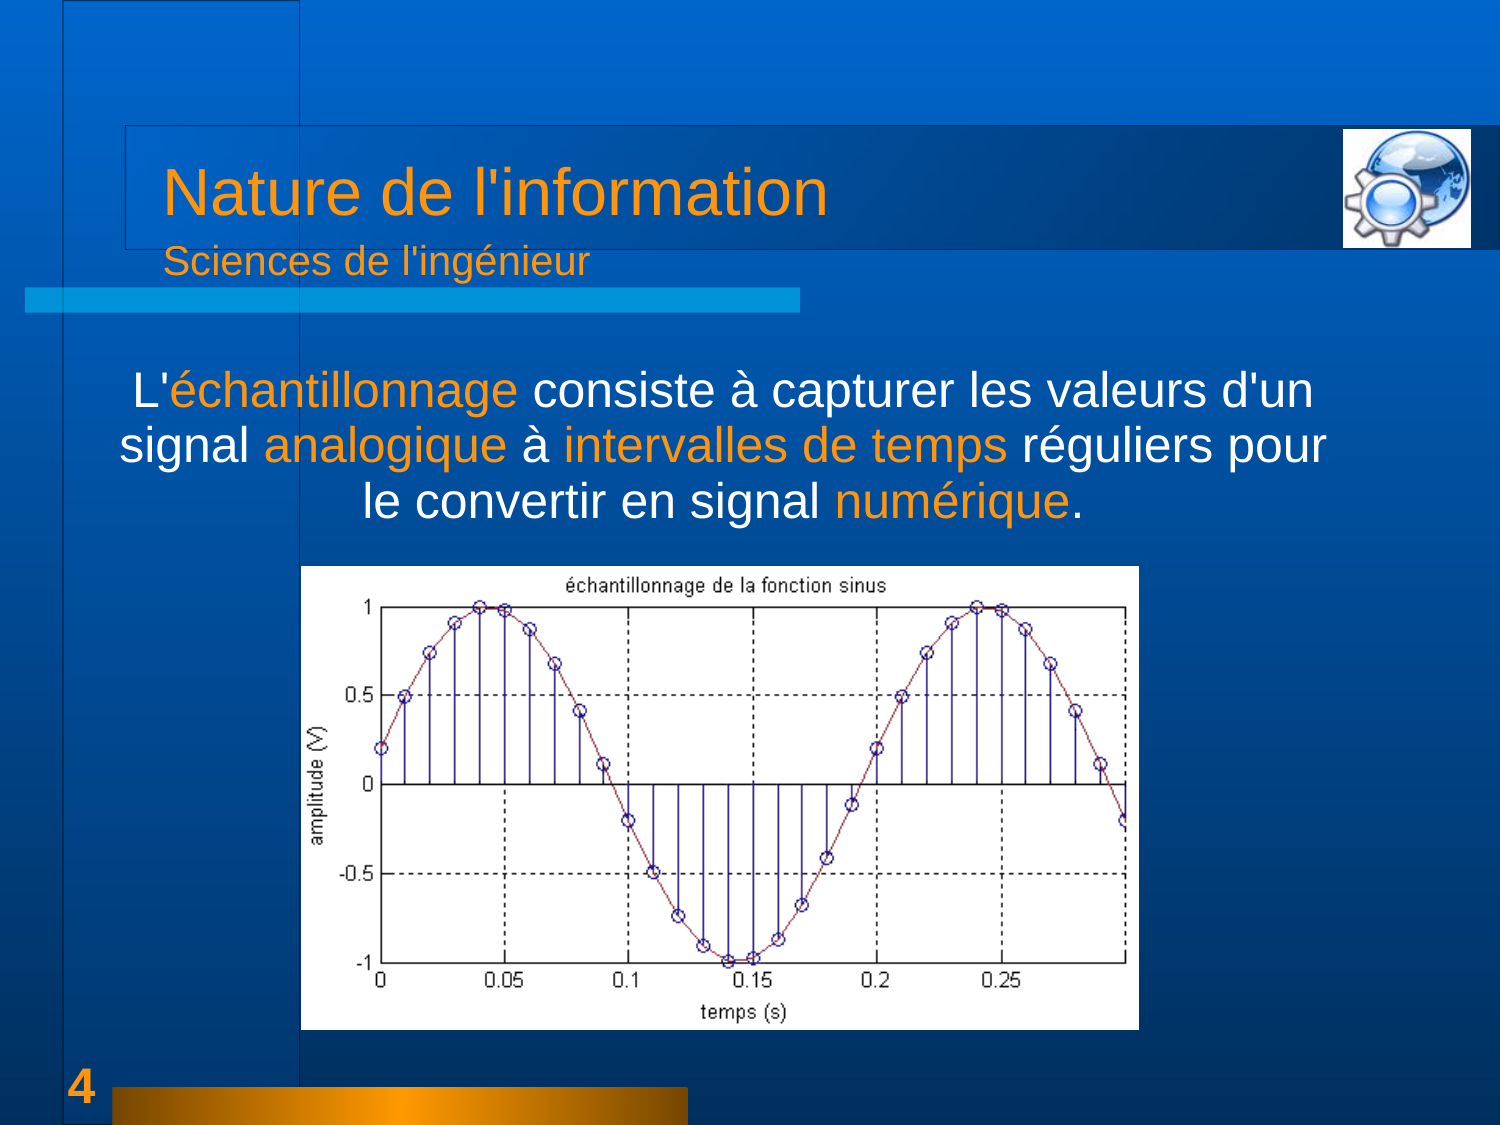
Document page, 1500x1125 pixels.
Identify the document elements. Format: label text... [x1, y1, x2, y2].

picture [1343, 129, 1471, 248]
picture [301, 566, 1139, 1030]
text_box L'échantillonnage consiste à capturer les valeurs d'un signal analogique à intervalles de temps réguliers pour le convertir en signal numérique. [88, 354, 1359, 573]
